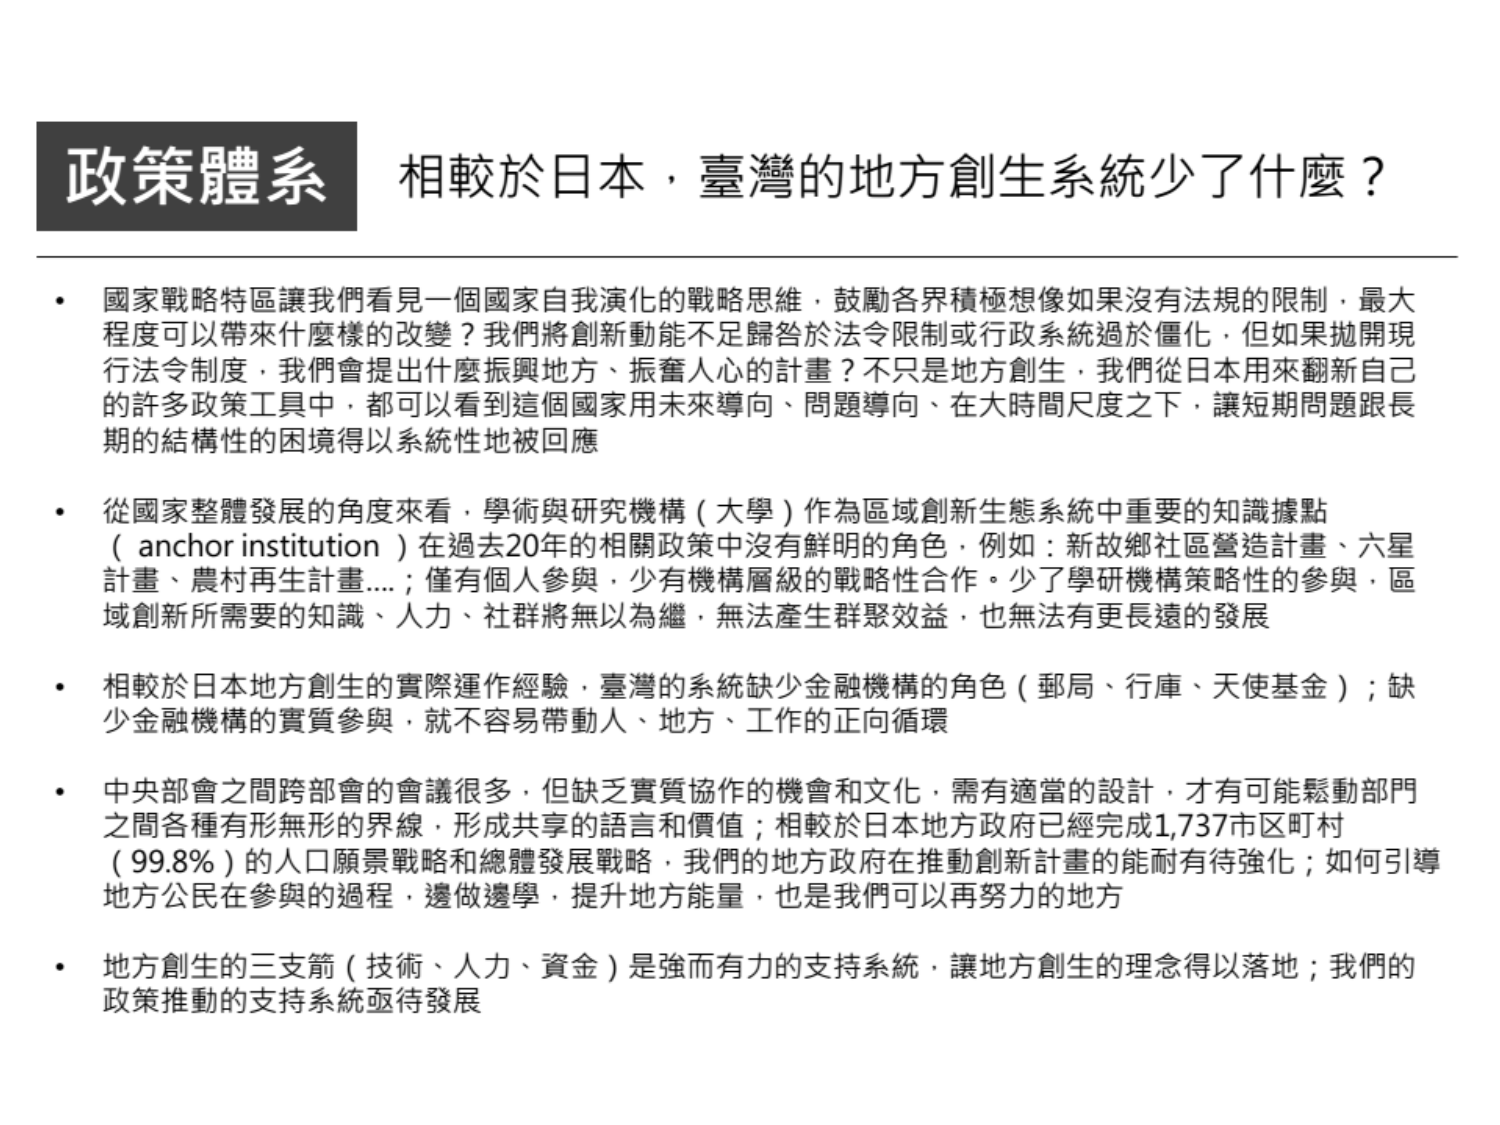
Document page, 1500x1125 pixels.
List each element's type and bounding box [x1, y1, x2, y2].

picture [18, 100, 1482, 1032]
